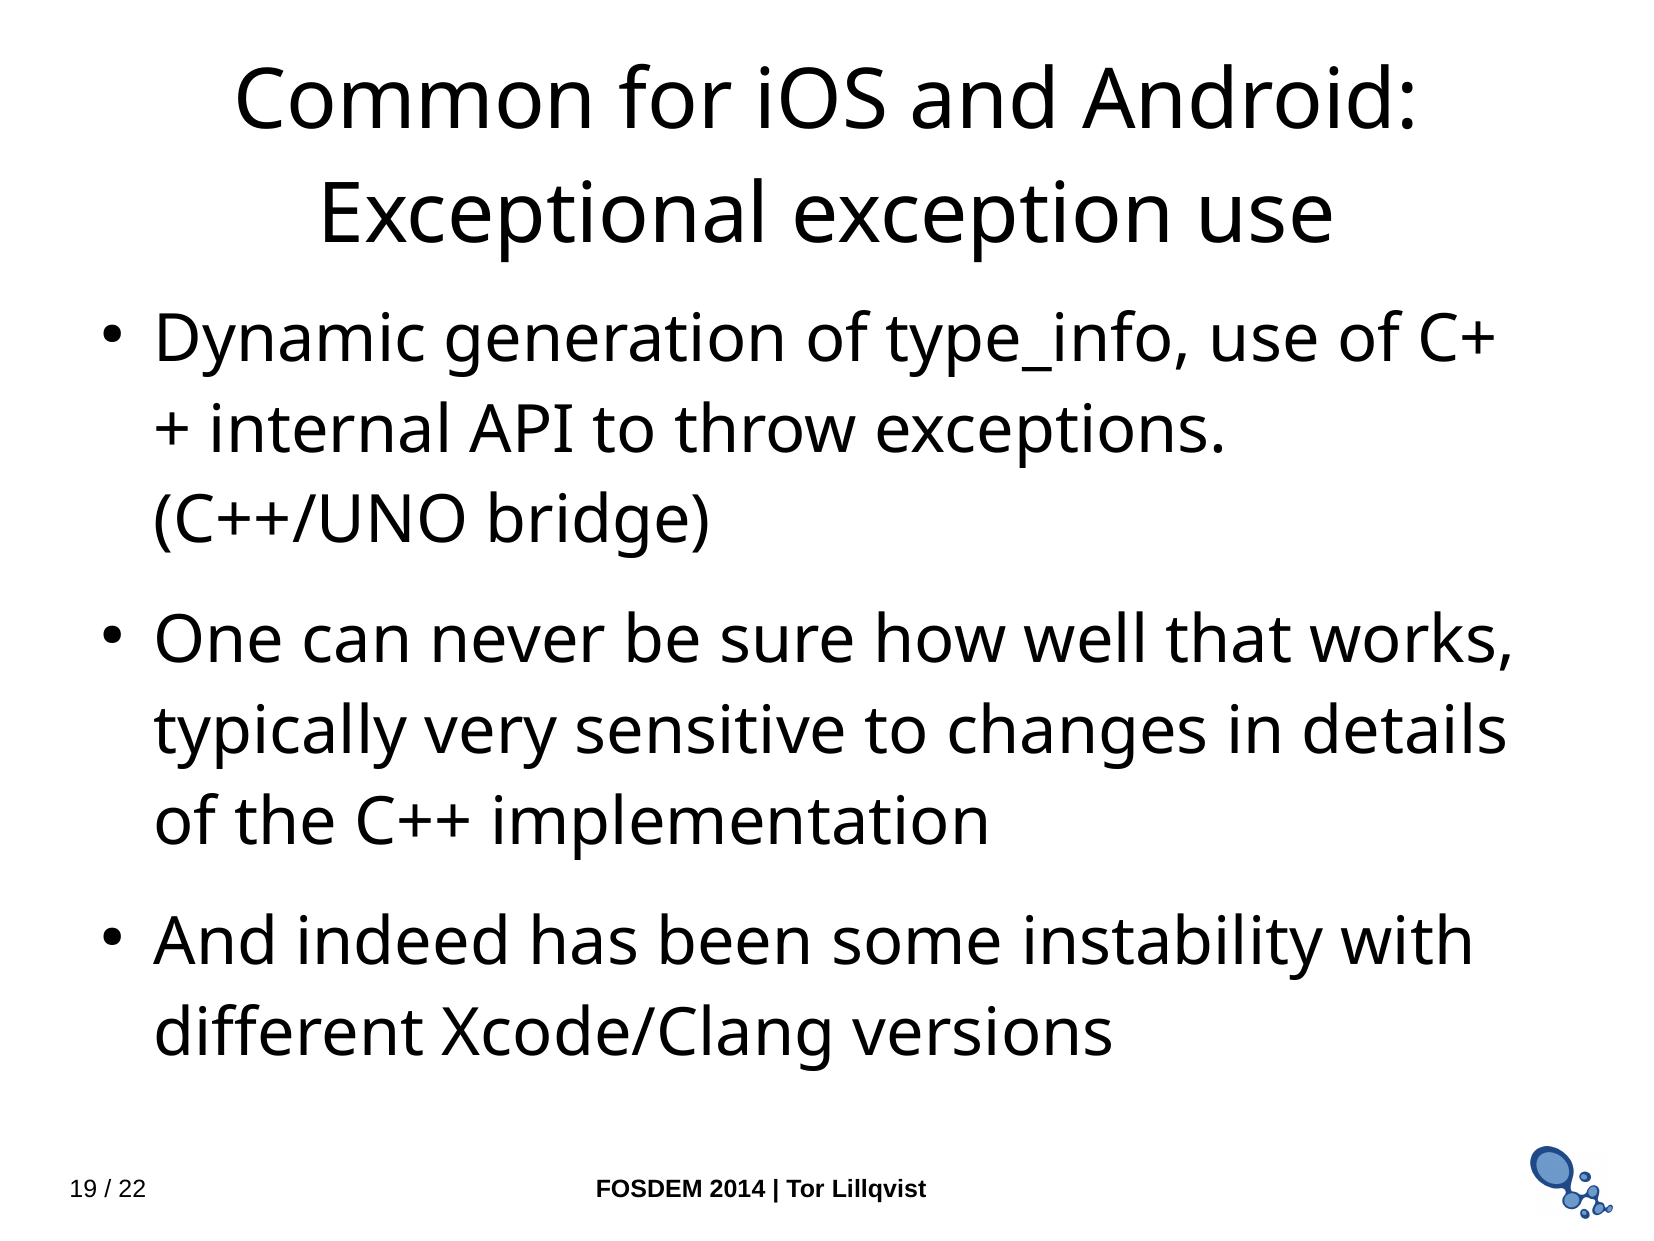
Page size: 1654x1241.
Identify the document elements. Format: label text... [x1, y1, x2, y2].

list Dynamic generation of type_info, use of C++ internal API to throw exceptions. (C++/UNO bridge) One can never be sure how well that works, typically very sensitive to changes in details of the C++ implementation And indeed has been some instability with different Xcode/Clang versions [82, 290, 1538, 1141]
title Common for iOS and Android: Exceptional exception use [82, 49, 1571, 257]
picture [1530, 1146, 1613, 1219]
